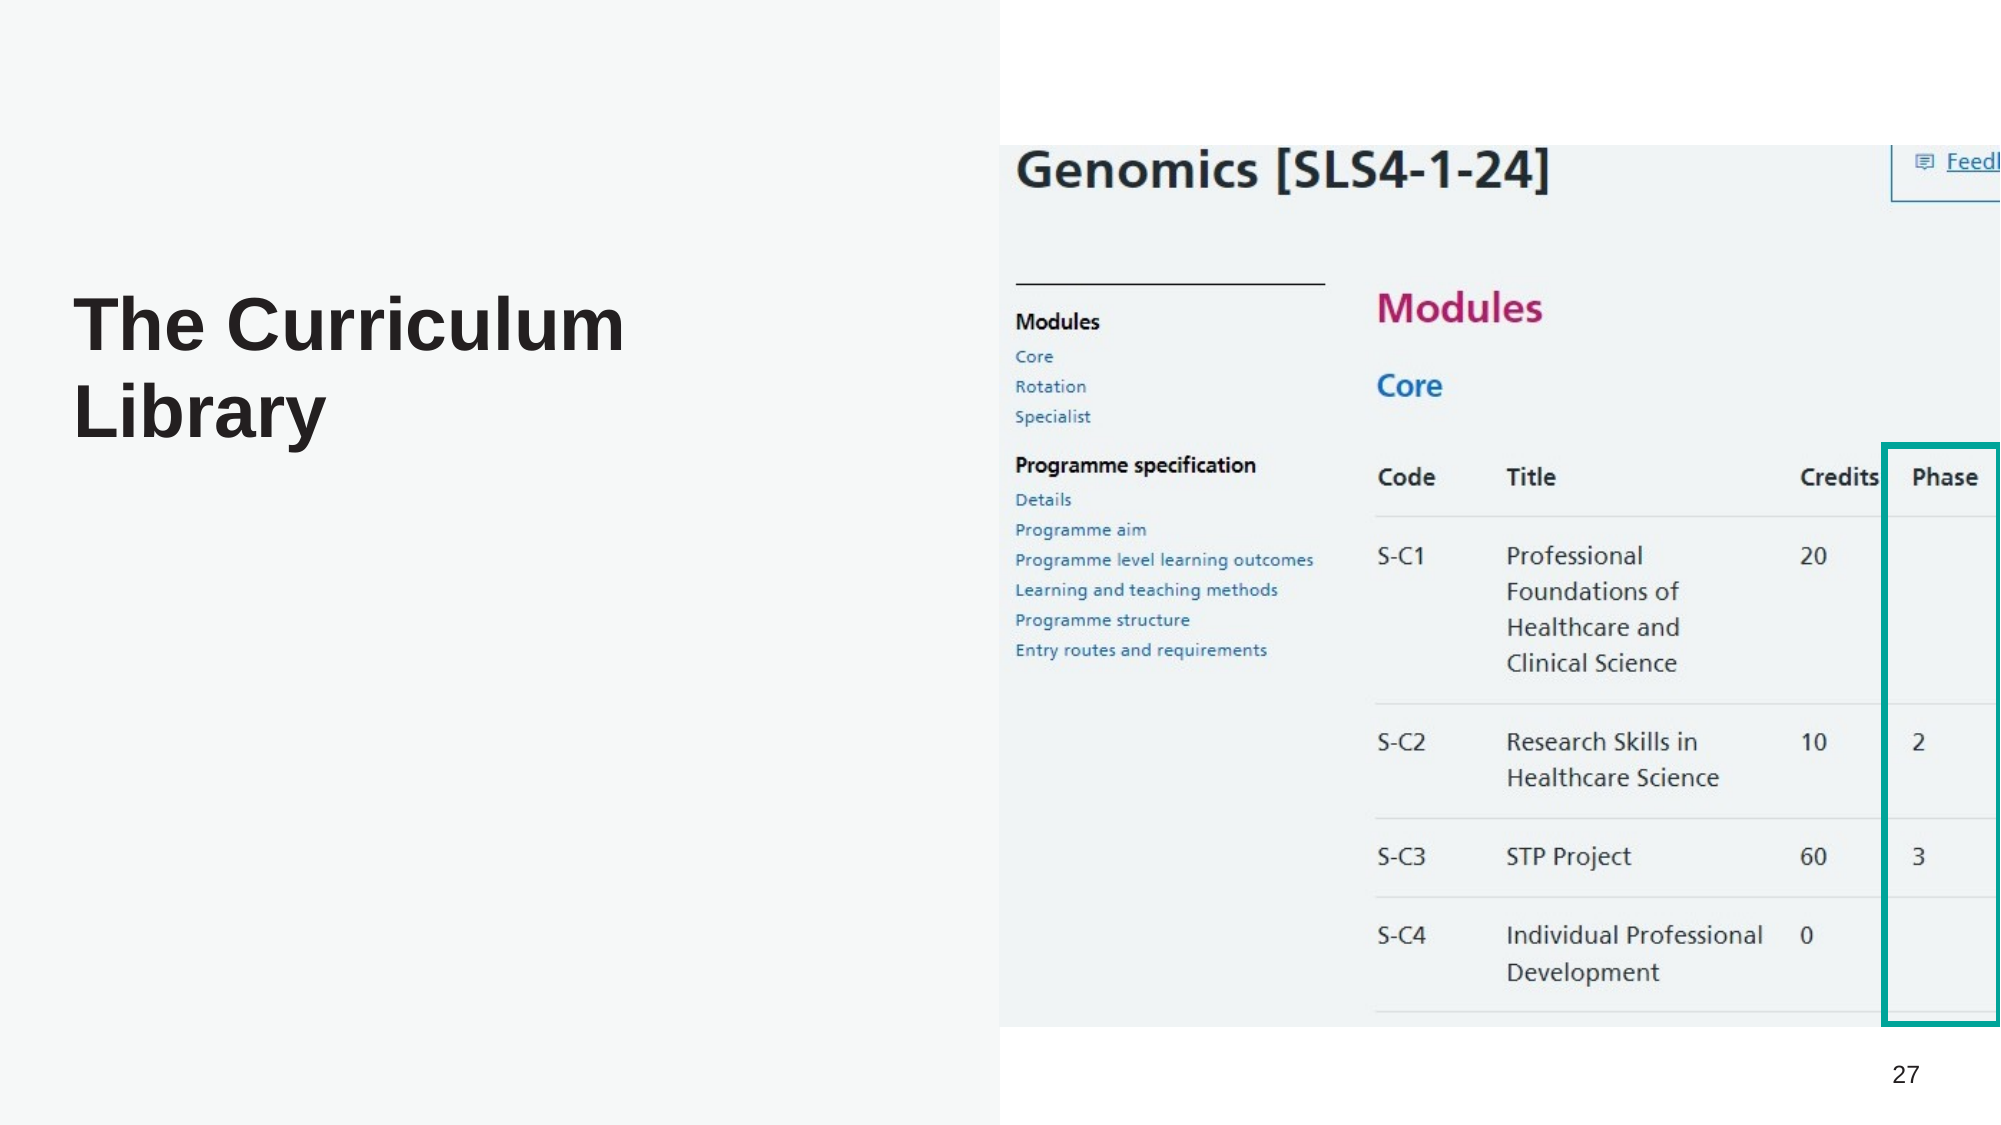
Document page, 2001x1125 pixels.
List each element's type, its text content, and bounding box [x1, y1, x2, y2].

picture [999, 145, 2000, 1027]
picture [1888, 449, 1996, 1021]
title The Curriculum Library [58, 270, 864, 784]
